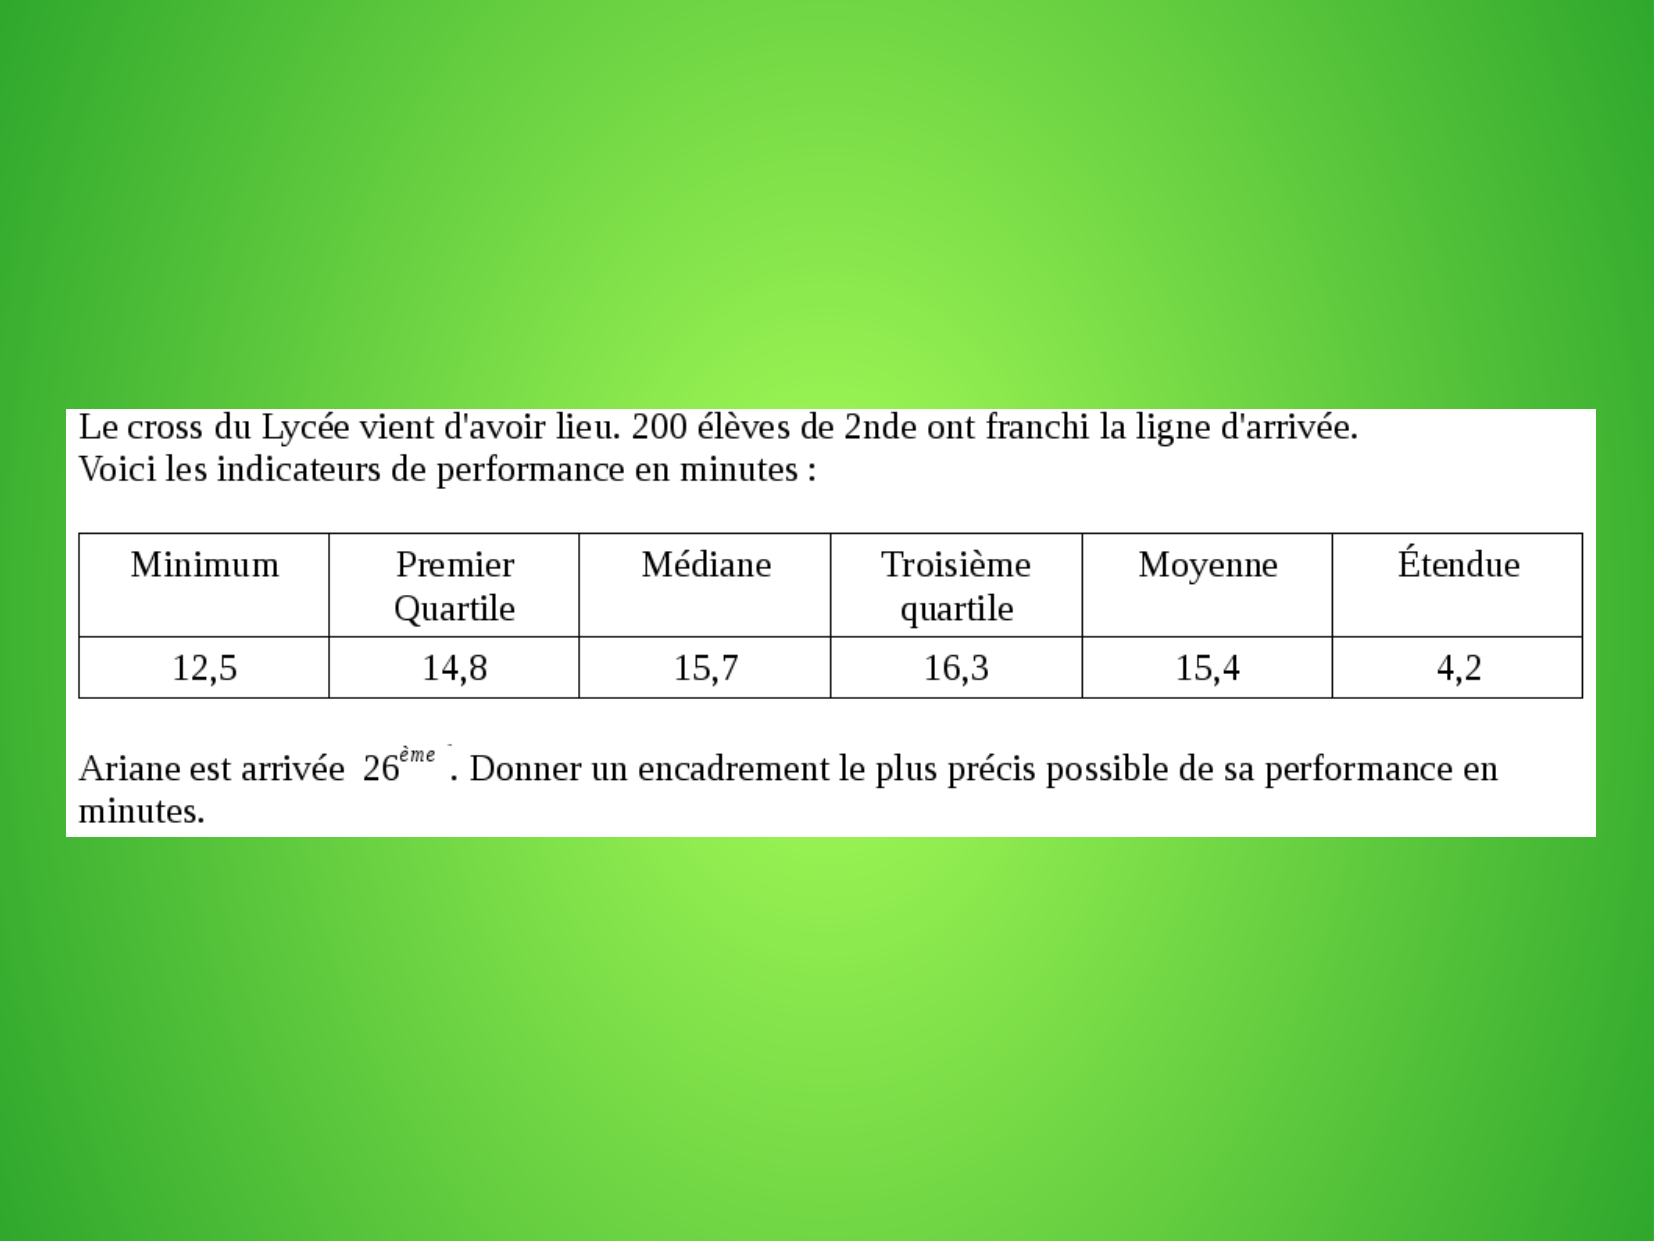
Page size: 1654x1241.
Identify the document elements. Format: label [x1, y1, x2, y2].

picture [66, 409, 1596, 837]
